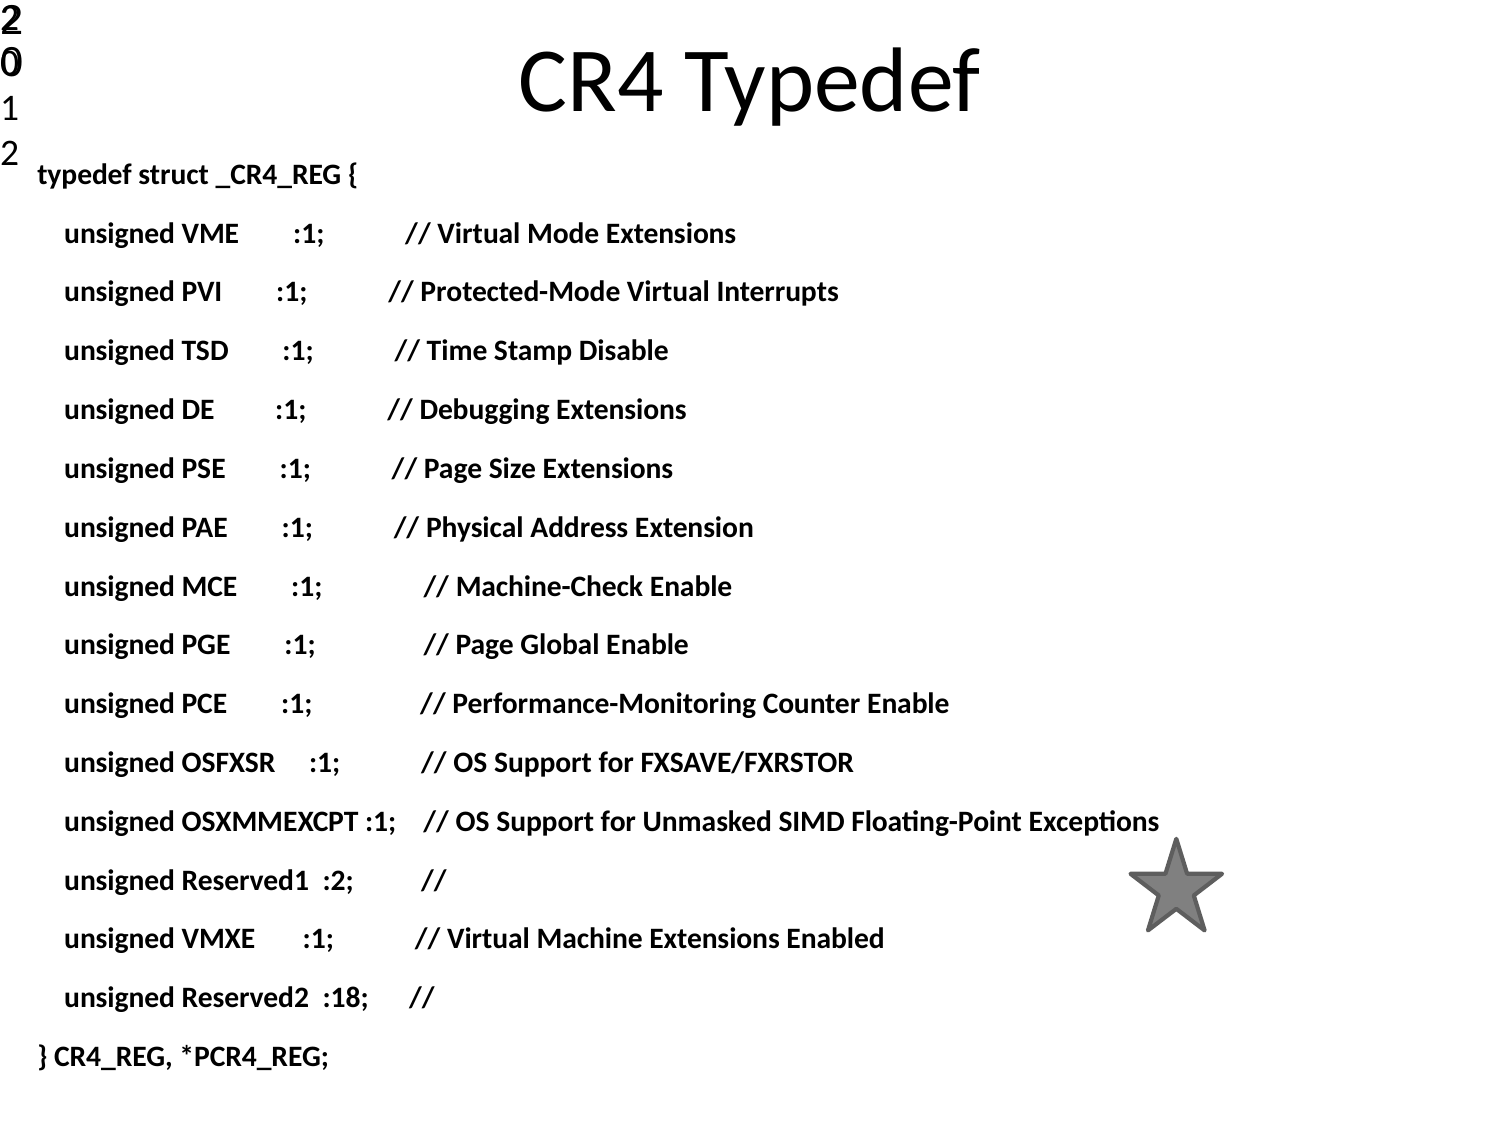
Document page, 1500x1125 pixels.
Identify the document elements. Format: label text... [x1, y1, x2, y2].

text_box [1130, 838, 1223, 931]
list typedef struct _CR4_REG { unsigned VME :1; // Virtual Mode Extensions unsigned PVI :1; // Protected-Mode Virtual Interrupts unsigned TSD :1; // Time Stamp Disable unsigned DE :1; // Debugging Extensions unsigned PSE :1; // Page Size Extensions unsigned PAE :1; // Physical Address Extension unsigned MCE :1; // Machine-Check Enable unsigned PGE :1; // Page Global Enable unsigned PCE :1; // Performance-Monitoring Counter Enable unsigned OSFXSR :1; // OS Support for FXSAVE/FXRSTOR unsigned OSXMMEXCPT :1; // OS Support for Unmasked SIMD Floating-Point Exceptions unsigned Reserved1 :2; // unsigned VMXE :1; // Virtual Machine Extensions Enabled unsigned Reserved2 :18; // } CR4_REG, *PCR4_REG; [22, 147, 1500, 1081]
title CR4 Typedef [75, 0, 1425, 147]
